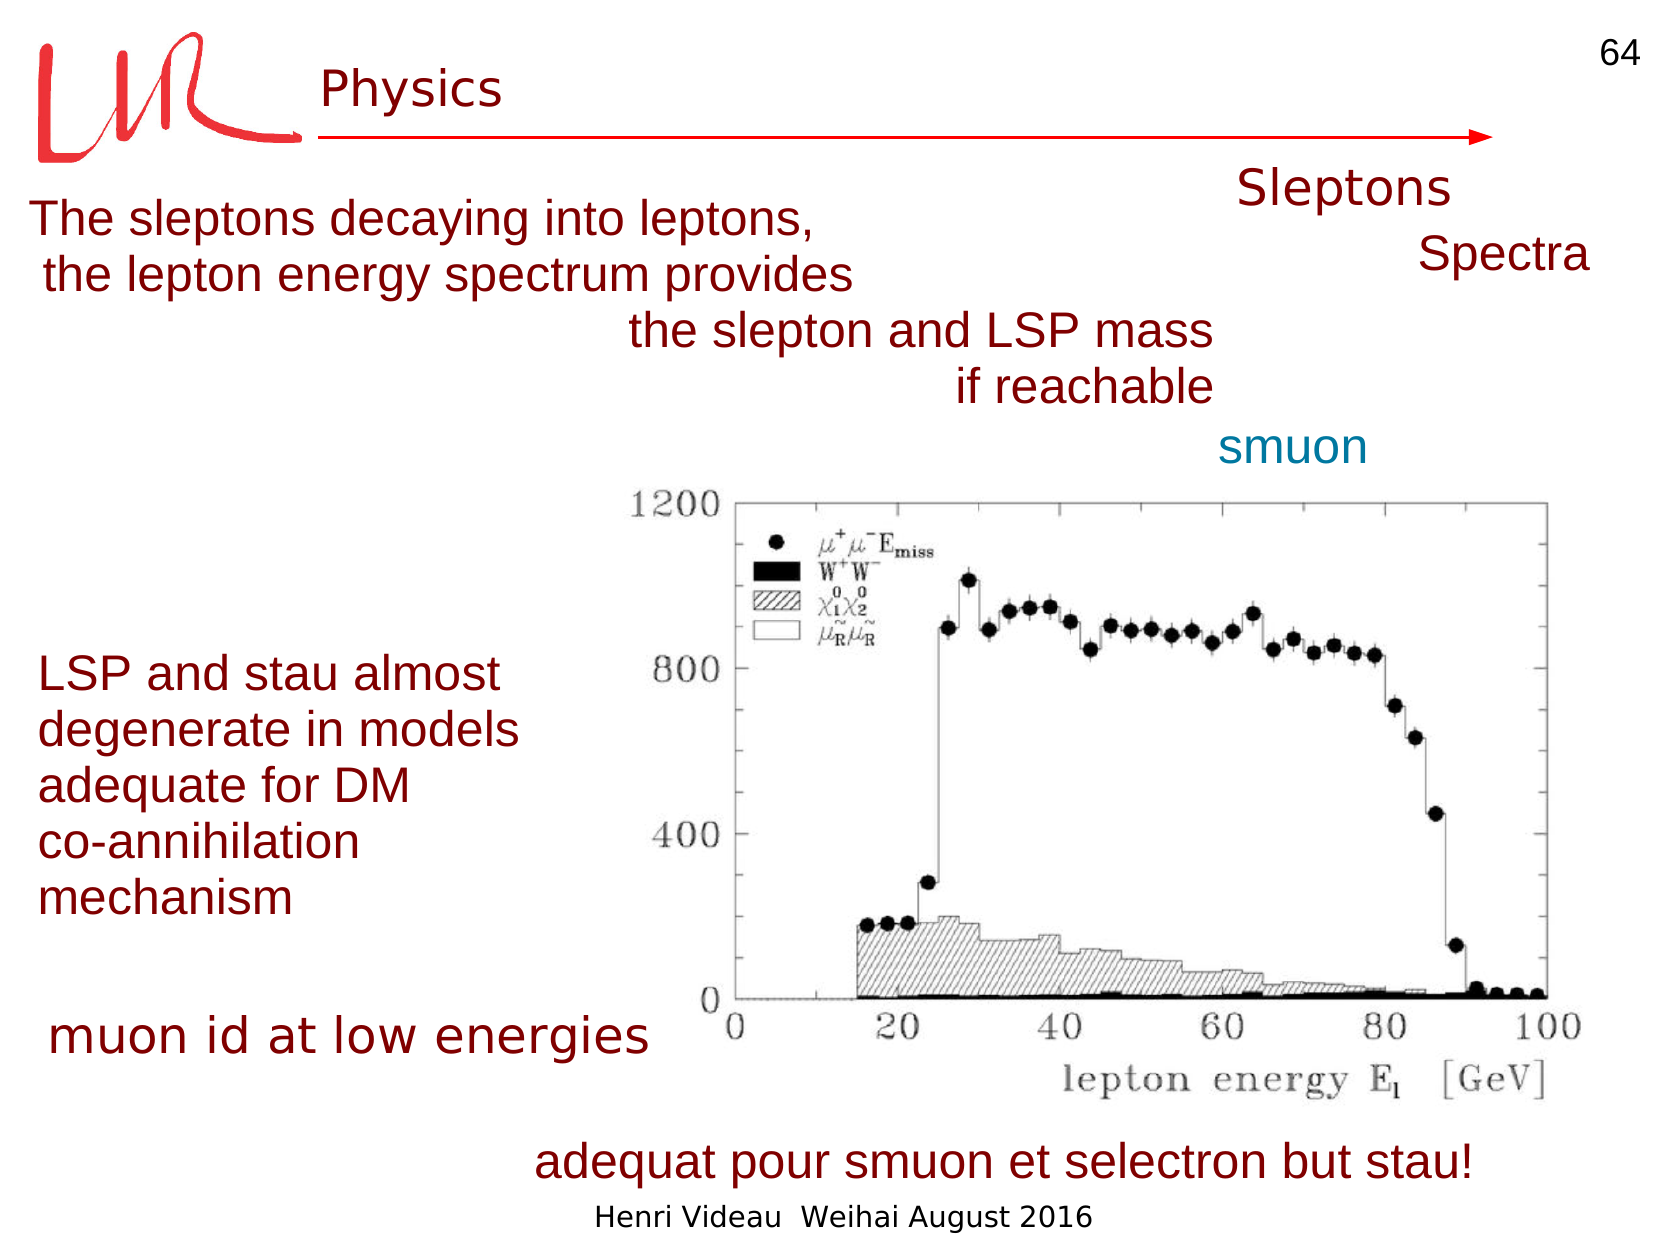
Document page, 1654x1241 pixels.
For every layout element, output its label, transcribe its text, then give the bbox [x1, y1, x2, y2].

text_box smuon [1218, 418, 1369, 475]
picture [565, 423, 1616, 1139]
text_box The sleptons decaying into leptons, the lepton energy spectrum provides the slepton and LSP mass if reachable [28, 190, 1234, 415]
text_box muon id at low energies [47, 1007, 653, 1066]
text_box LSP and stau almost degenerate in models adequate for DM co-annihilation mechanism [37, 645, 521, 926]
text_box Sleptons [1236, 158, 1454, 218]
picture [38, 32, 302, 163]
text_box Spectra [1417, 224, 1654, 281]
text_box adequat pour smuon et selectron but stau! [534, 1132, 1608, 1189]
